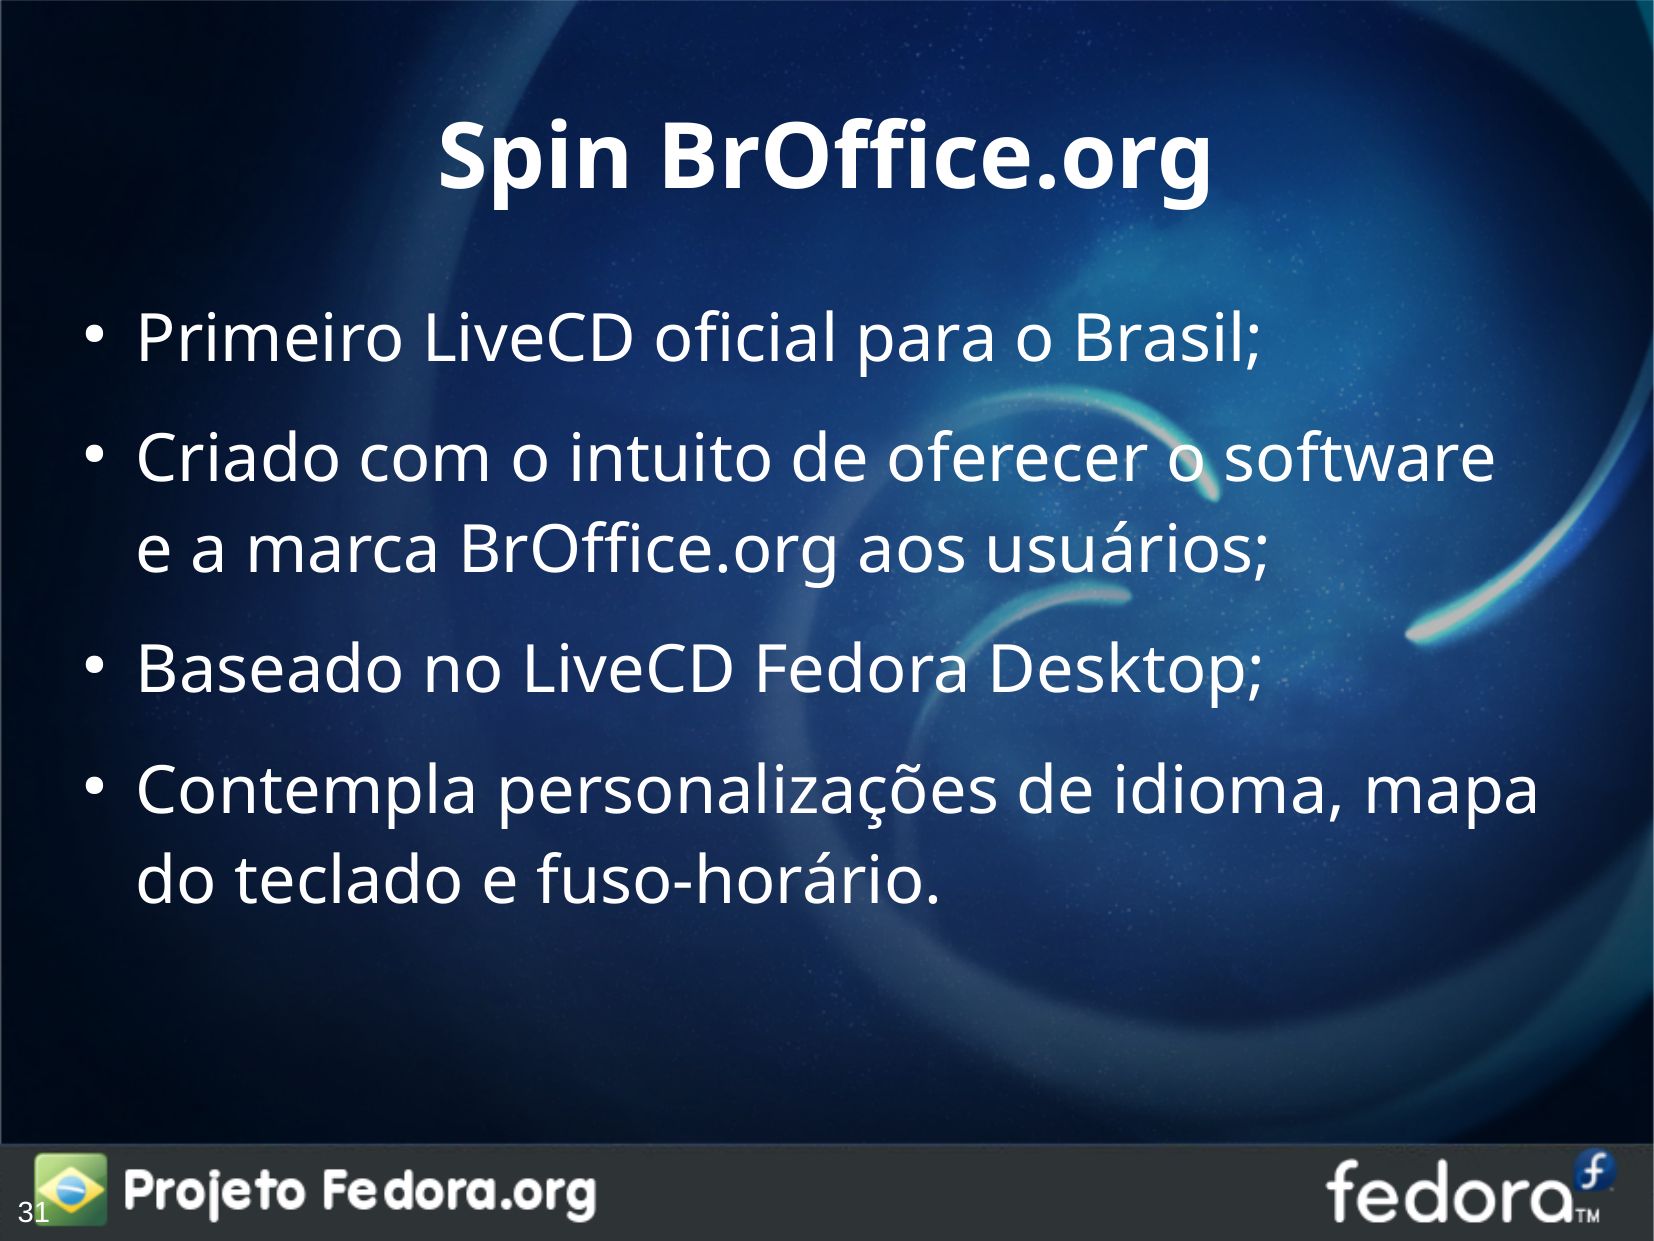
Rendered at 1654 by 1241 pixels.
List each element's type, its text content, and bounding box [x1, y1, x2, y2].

list Primeiro LiveCD oficial para o Brasil; Criado com o intuito de oferecer o software e a marca BrOffice.org aos usuários; Baseado no LiveCD Fedora Desktop; Contempla personalizações de idioma, mapa do teclado e fuso-horário. [64, 290, 1554, 1123]
picture [0, 0, 1654, 1241]
title Spin BrOffice.org [82, 49, 1571, 257]
